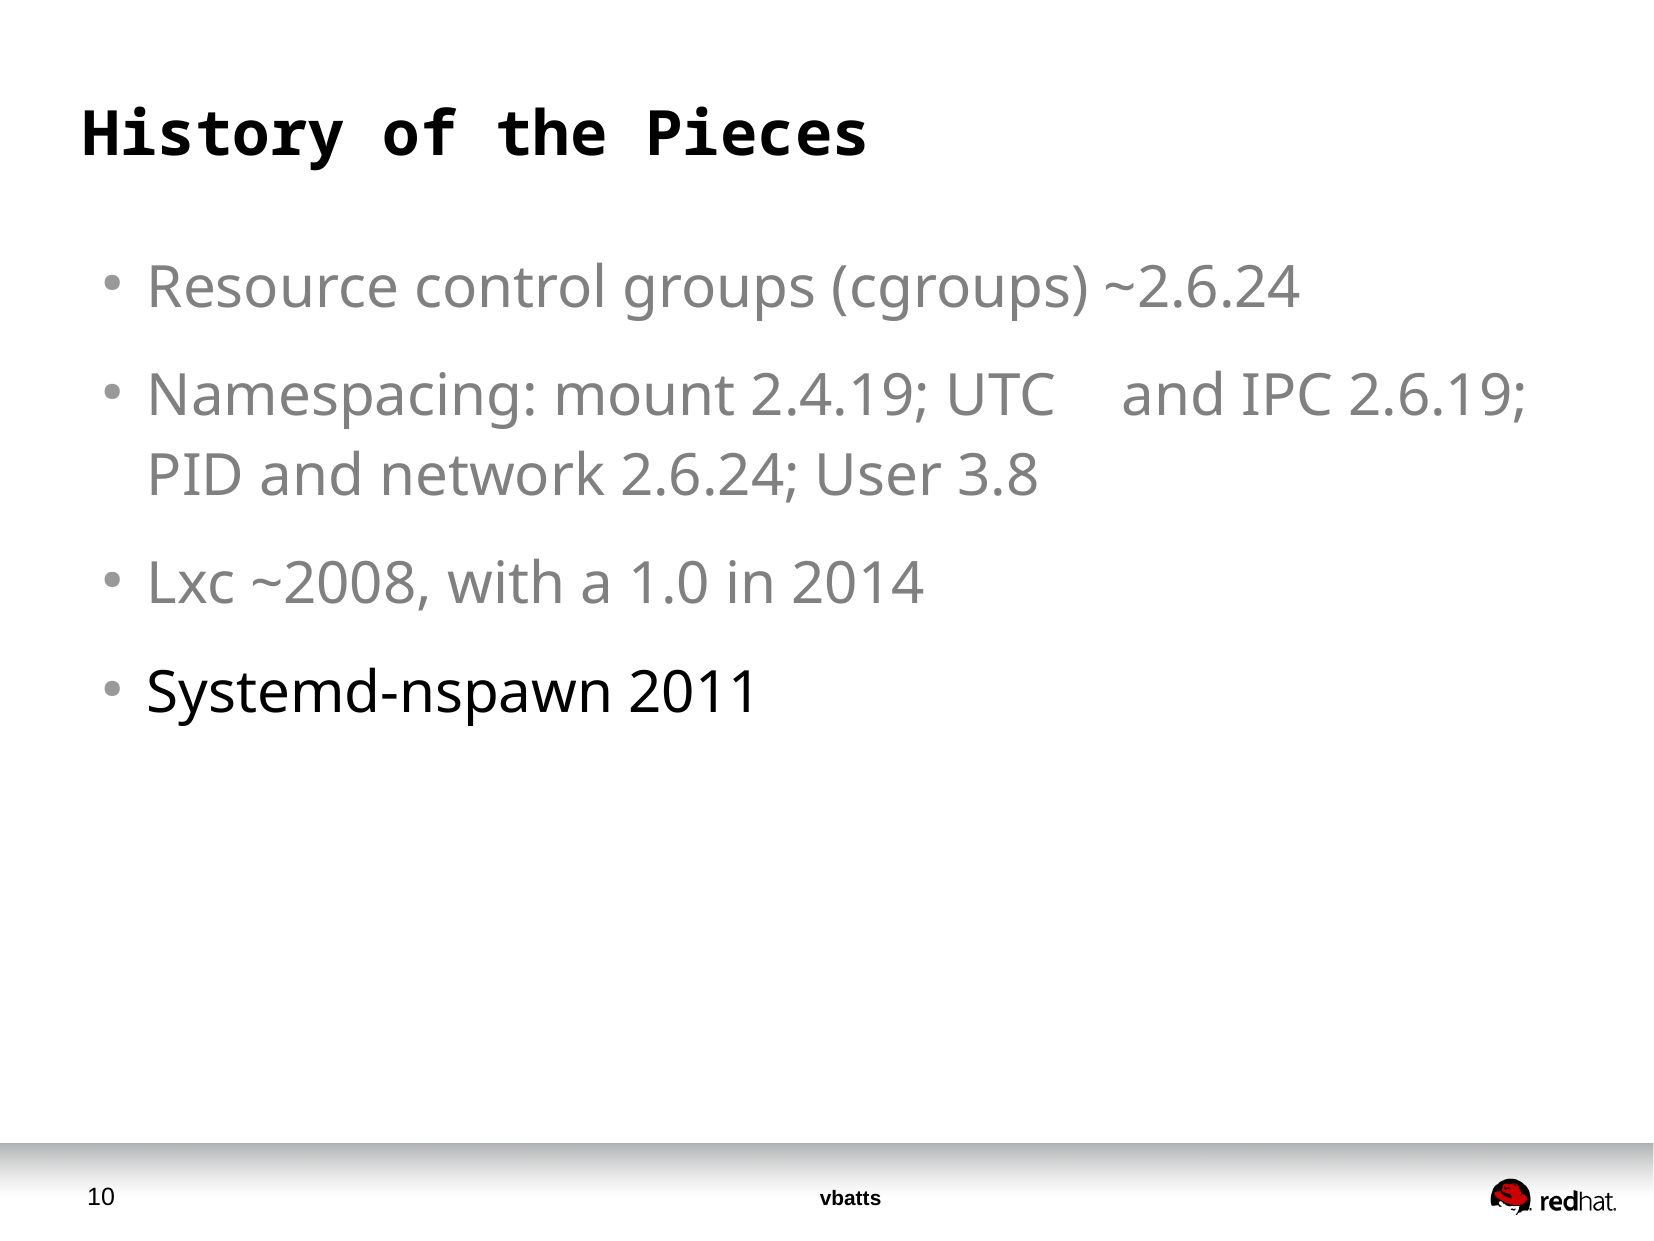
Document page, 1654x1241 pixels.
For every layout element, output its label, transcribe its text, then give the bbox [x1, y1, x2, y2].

title History of the Pieces [82, 37, 1571, 226]
list Resource control groups (cgroups) ~2.6.24 Namespacing: mount 2.4.19; UTC and IPC 2.6.19; PID and network 2.6.24; User 3.8 Lxc ~2008, with a 1.0 in 2014 Systemd-nspawn 2011 [86, 244, 1576, 1039]
picture [0, 1143, 1654, 1241]
